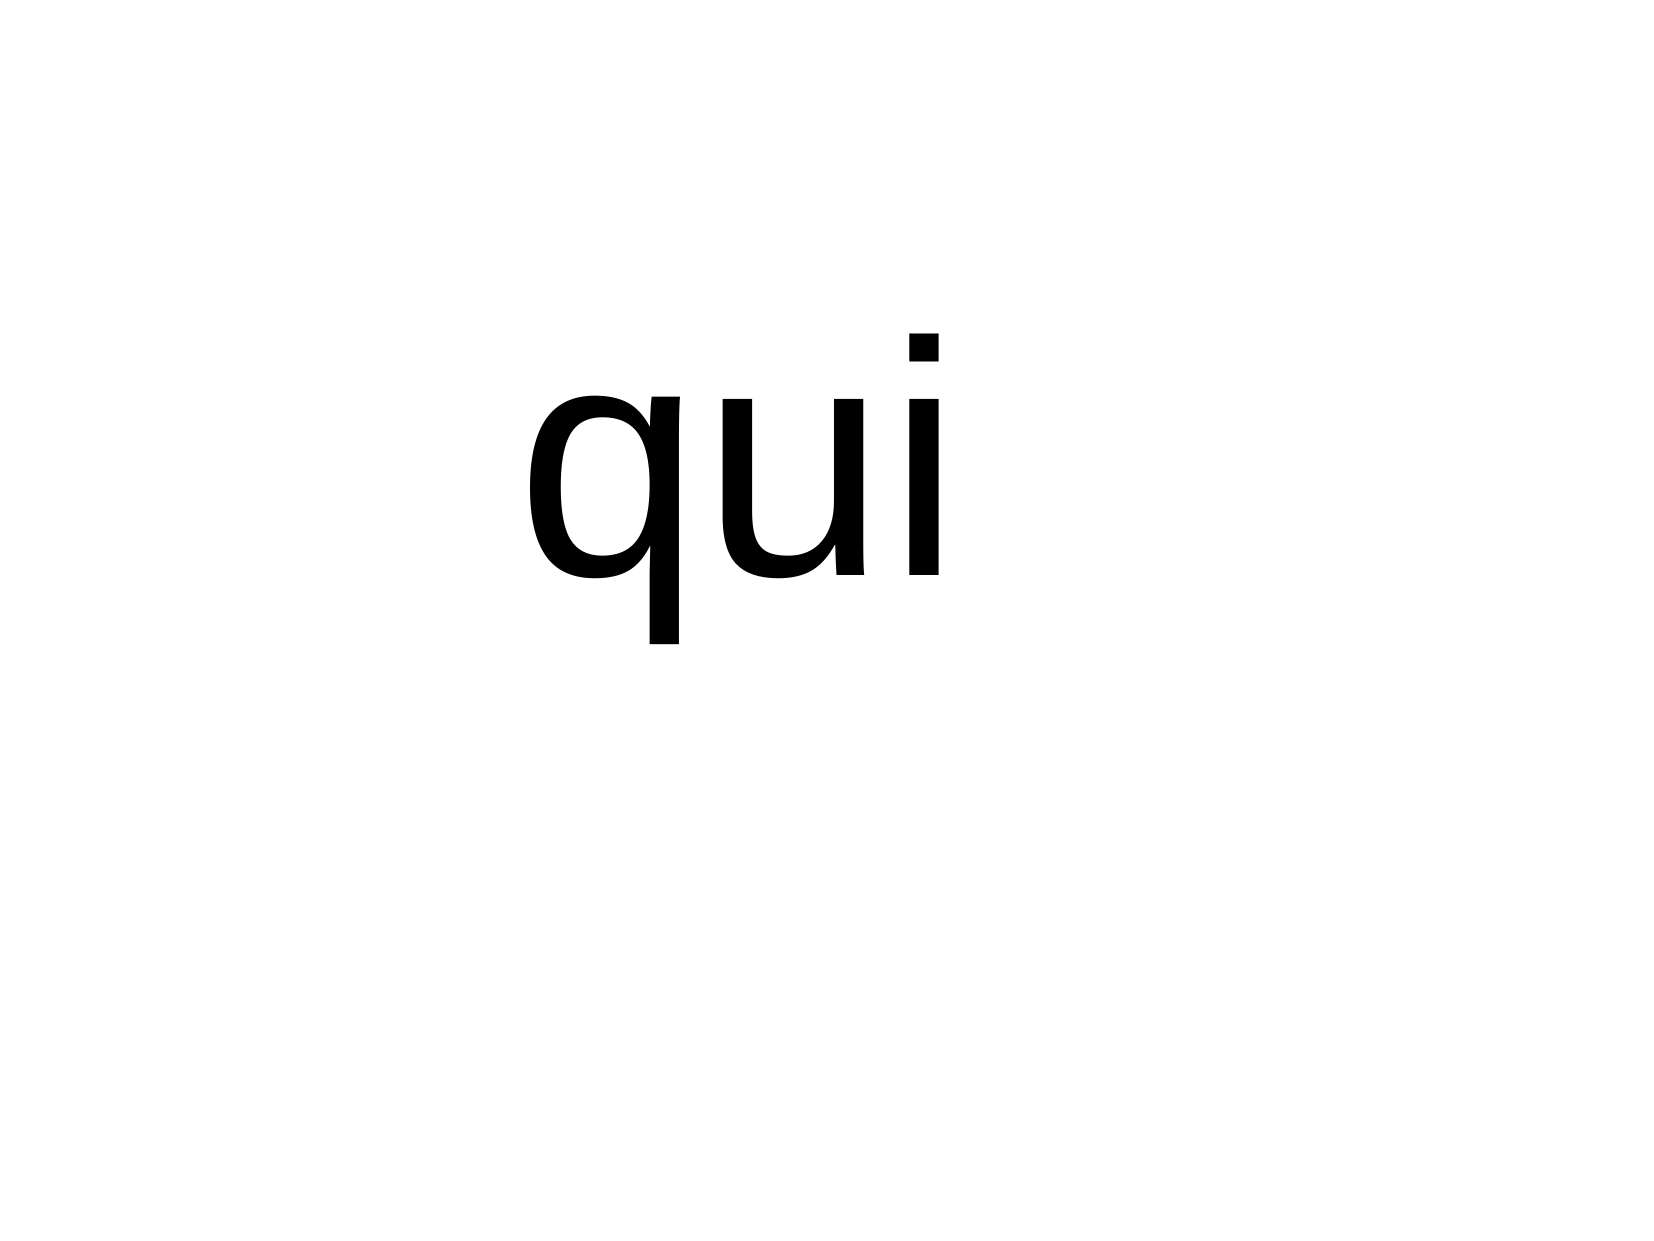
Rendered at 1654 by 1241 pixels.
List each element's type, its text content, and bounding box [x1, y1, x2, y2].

text_box qui [501, 265, 1447, 653]
